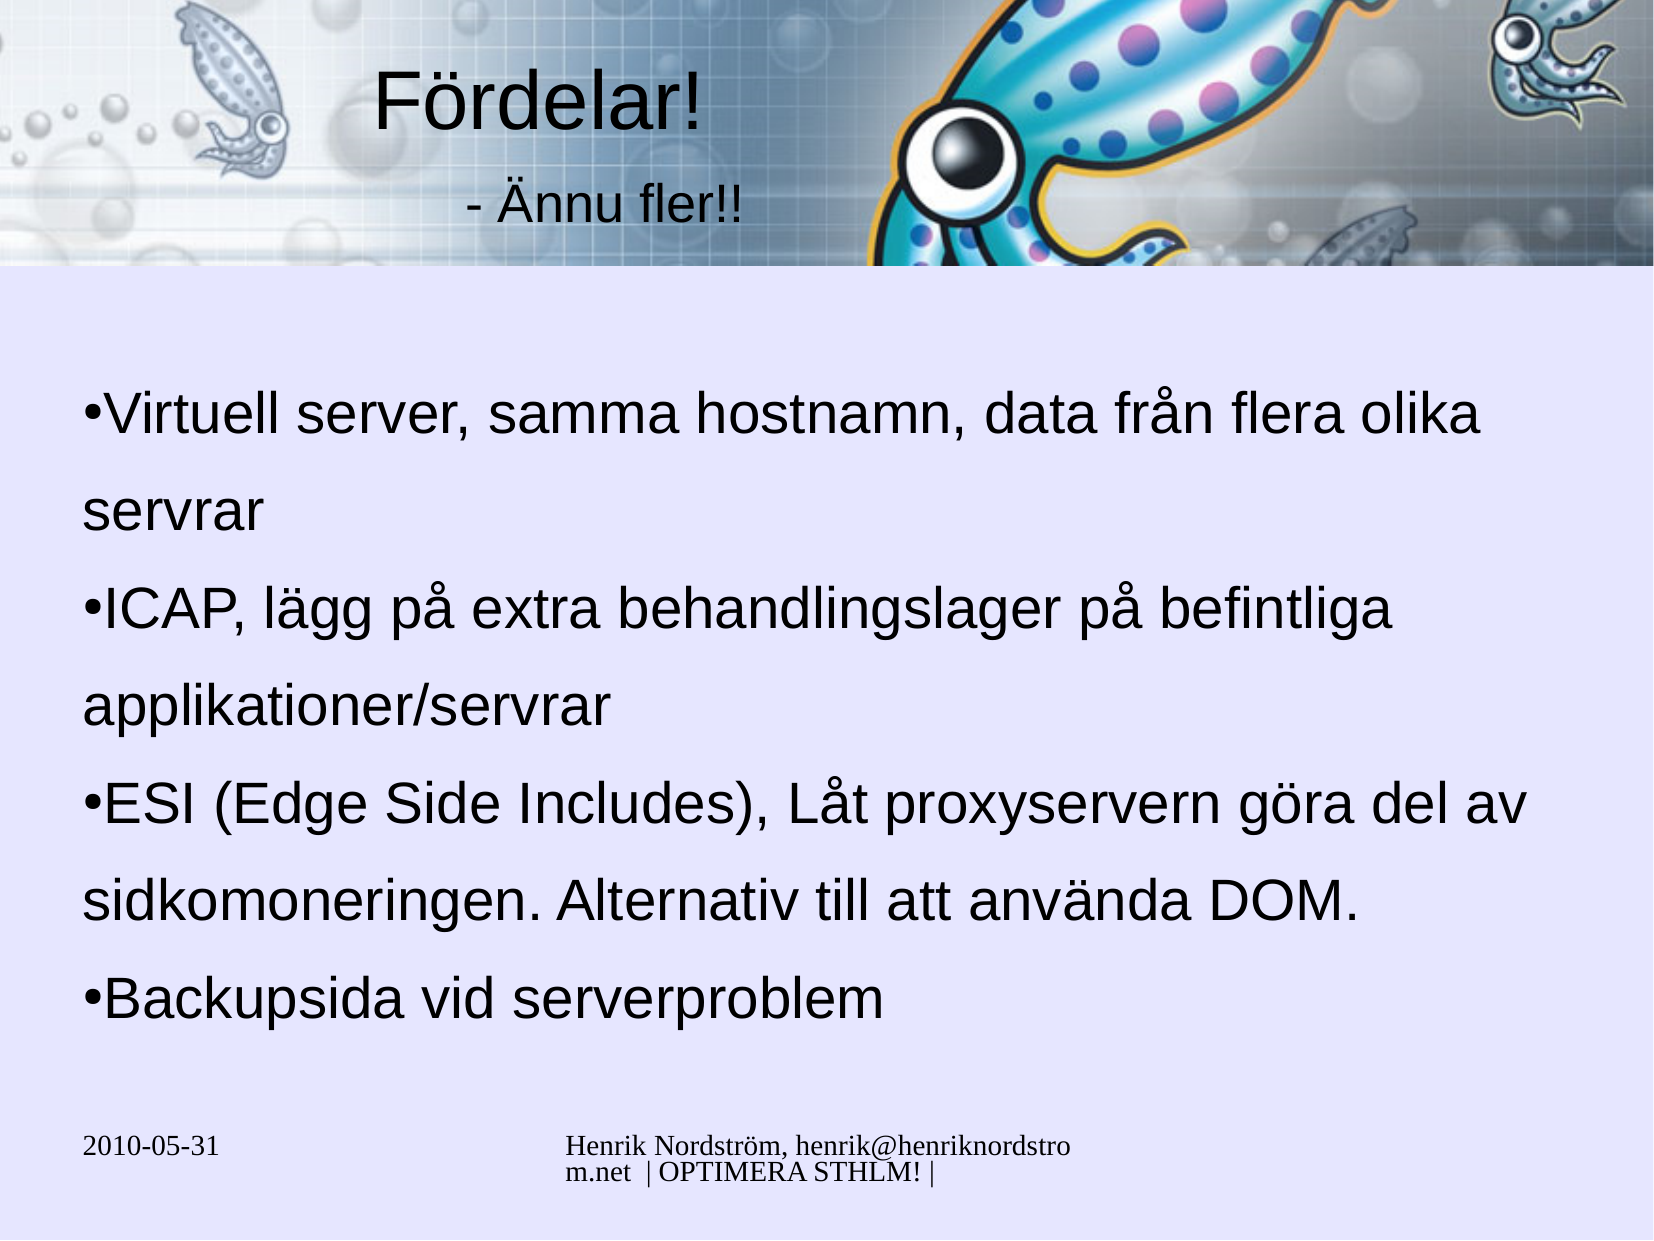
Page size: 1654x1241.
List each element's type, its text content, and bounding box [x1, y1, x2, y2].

title Fördelar! - Ännu fler!! [372, 54, 1613, 241]
picture [0, 0, 1654, 266]
text_box Virtuell server, samma hostnamn, data från flera olika servrar ICAP, lägg på extra behandlingslager på befintliga applikationer/servrar ESI (Edge Side Includes), Låt proxyservern göra del av sidkomoneringen. Alternativ till att använda DOM. Backupsida vid serverproblem [82, 218, 1571, 1160]
